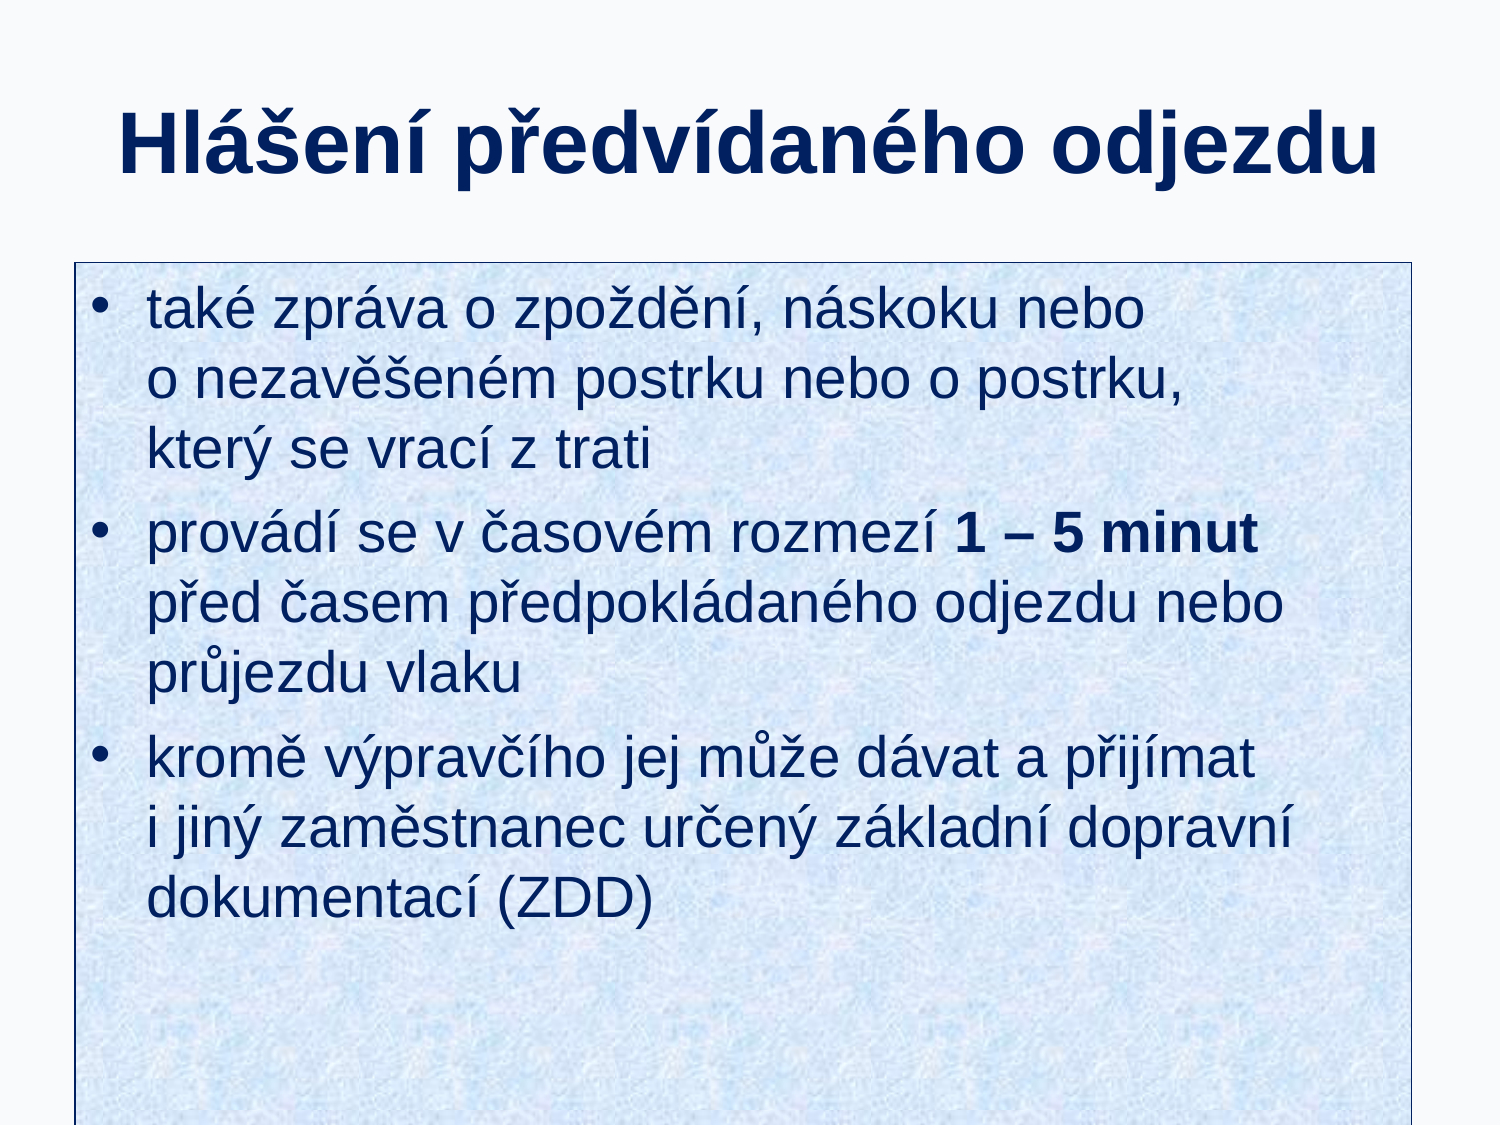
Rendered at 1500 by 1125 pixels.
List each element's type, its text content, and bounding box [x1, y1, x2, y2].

list také zpráva o zpoždění, náskoku nebo o nezavěšeném postrku nebo o postrku, který se vrací z trati provádí se v časovém rozmezí 1 – 5 minut před časem předpokládaného odjezdu nebo průjezdu vlaku kromě výpravčího jej může dávat a přijímat i jiný zaměstnanec určený základní dopravní dokumentací (ZDD) [74, 262, 1412, 1125]
title Hlášení předvídaného odjezdu [75, 45, 1426, 233]
